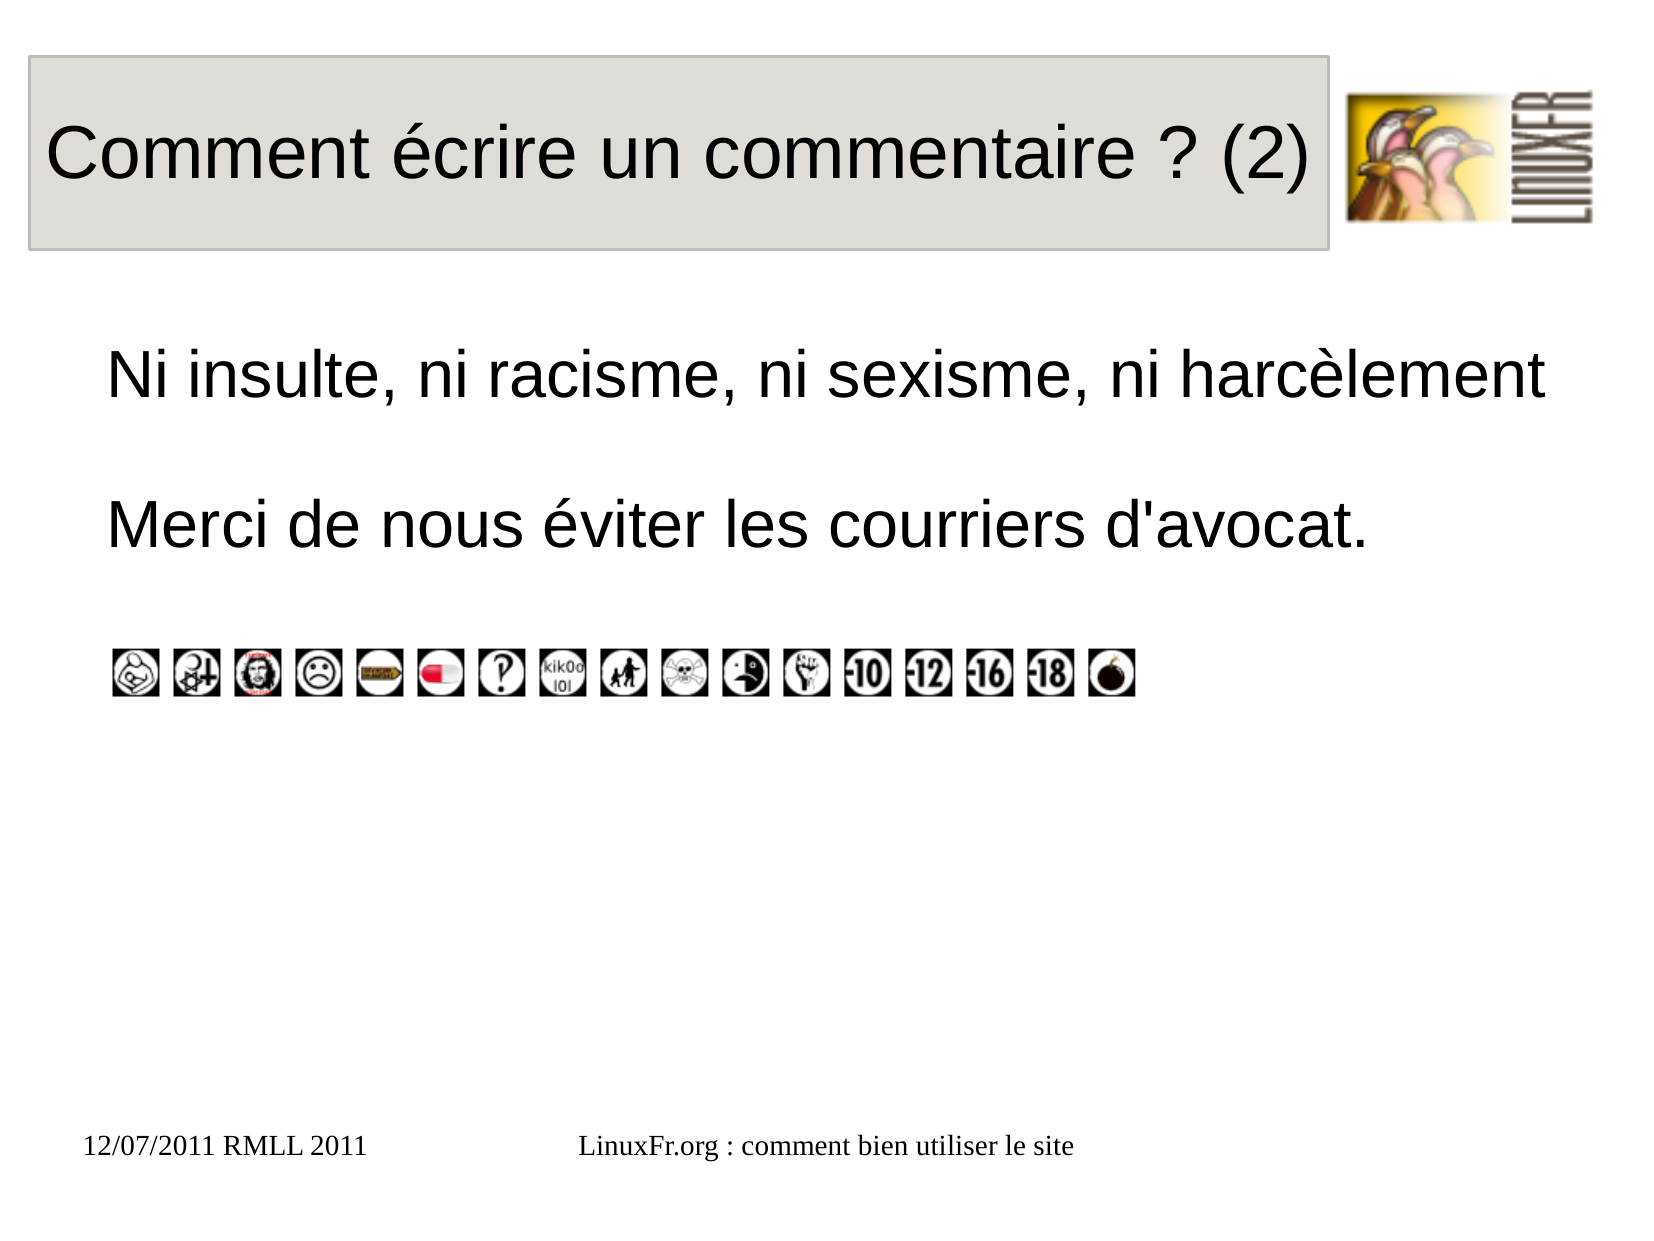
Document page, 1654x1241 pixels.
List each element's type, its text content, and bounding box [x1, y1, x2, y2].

picture [1341, 88, 1601, 229]
title Comment écrire un commentaire ? (2) [29, 56, 1329, 250]
picture [105, 641, 1148, 708]
subtitle Ni insulte, ni racisme, ni sexisme, ni harcèlement Merci de nous éviter les courriers d'avocat. [82, 337, 1571, 886]
